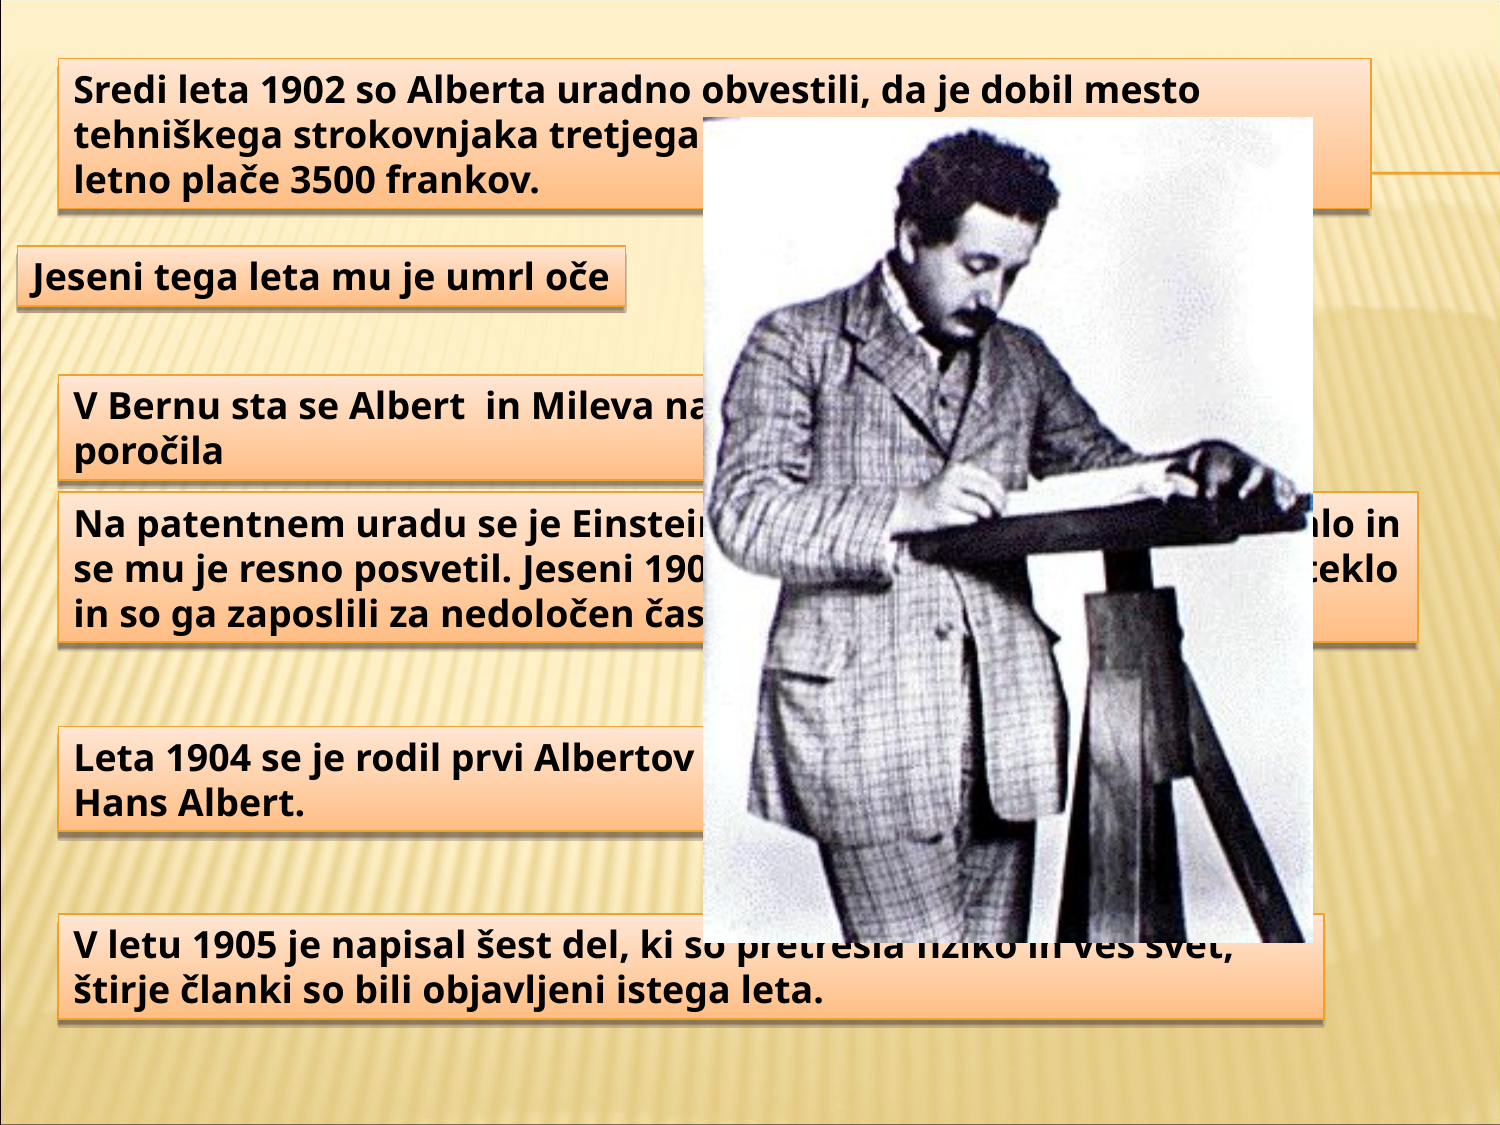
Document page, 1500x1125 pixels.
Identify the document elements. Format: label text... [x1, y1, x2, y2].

text_box V letu 1905 je napisal šest del, ki so pretresla fiziko in ves svet, štirje članki so bili objavljeni istega leta. [58, 913, 1325, 1019]
text_box Jeseni tega leta mu je umrl oče [17, 246, 626, 306]
text_box Leta 1904 se je rodil prvi Albertov sin, Hans Albert. [58, 726, 703, 832]
text_box Na patentnem uradu se je Einstein dobro znašel. Delo ga je zanimalo in se mu je resno posvetil. Jeseni 1904 se je njegovo poskusno delo izteklo in so ga zaposlili za nedoločen čas [1313, 492, 1418, 642]
text_box V Bernu sta se Albert in Mileva na začetku leta 1903 poročila [58, 374, 703, 480]
text_box Sredi leta 1902 so Alberta uradno obvestili, da je dobil mesto tehniškega strokovnjaka tretjega razreda na patentenem uradu z letno plače 3500 frankov. [58, 58, 1372, 209]
text_box Na patentnem uradu se je Einstein dobro znašel. Delo ga je zanimalo in se mu je resno posvetil. Jeseni 1904 se je njegovo poskusno delo izteklo in so ga zaposlili za nedoločen čas [58, 492, 703, 642]
picture [0, 0, 1500, 1125]
